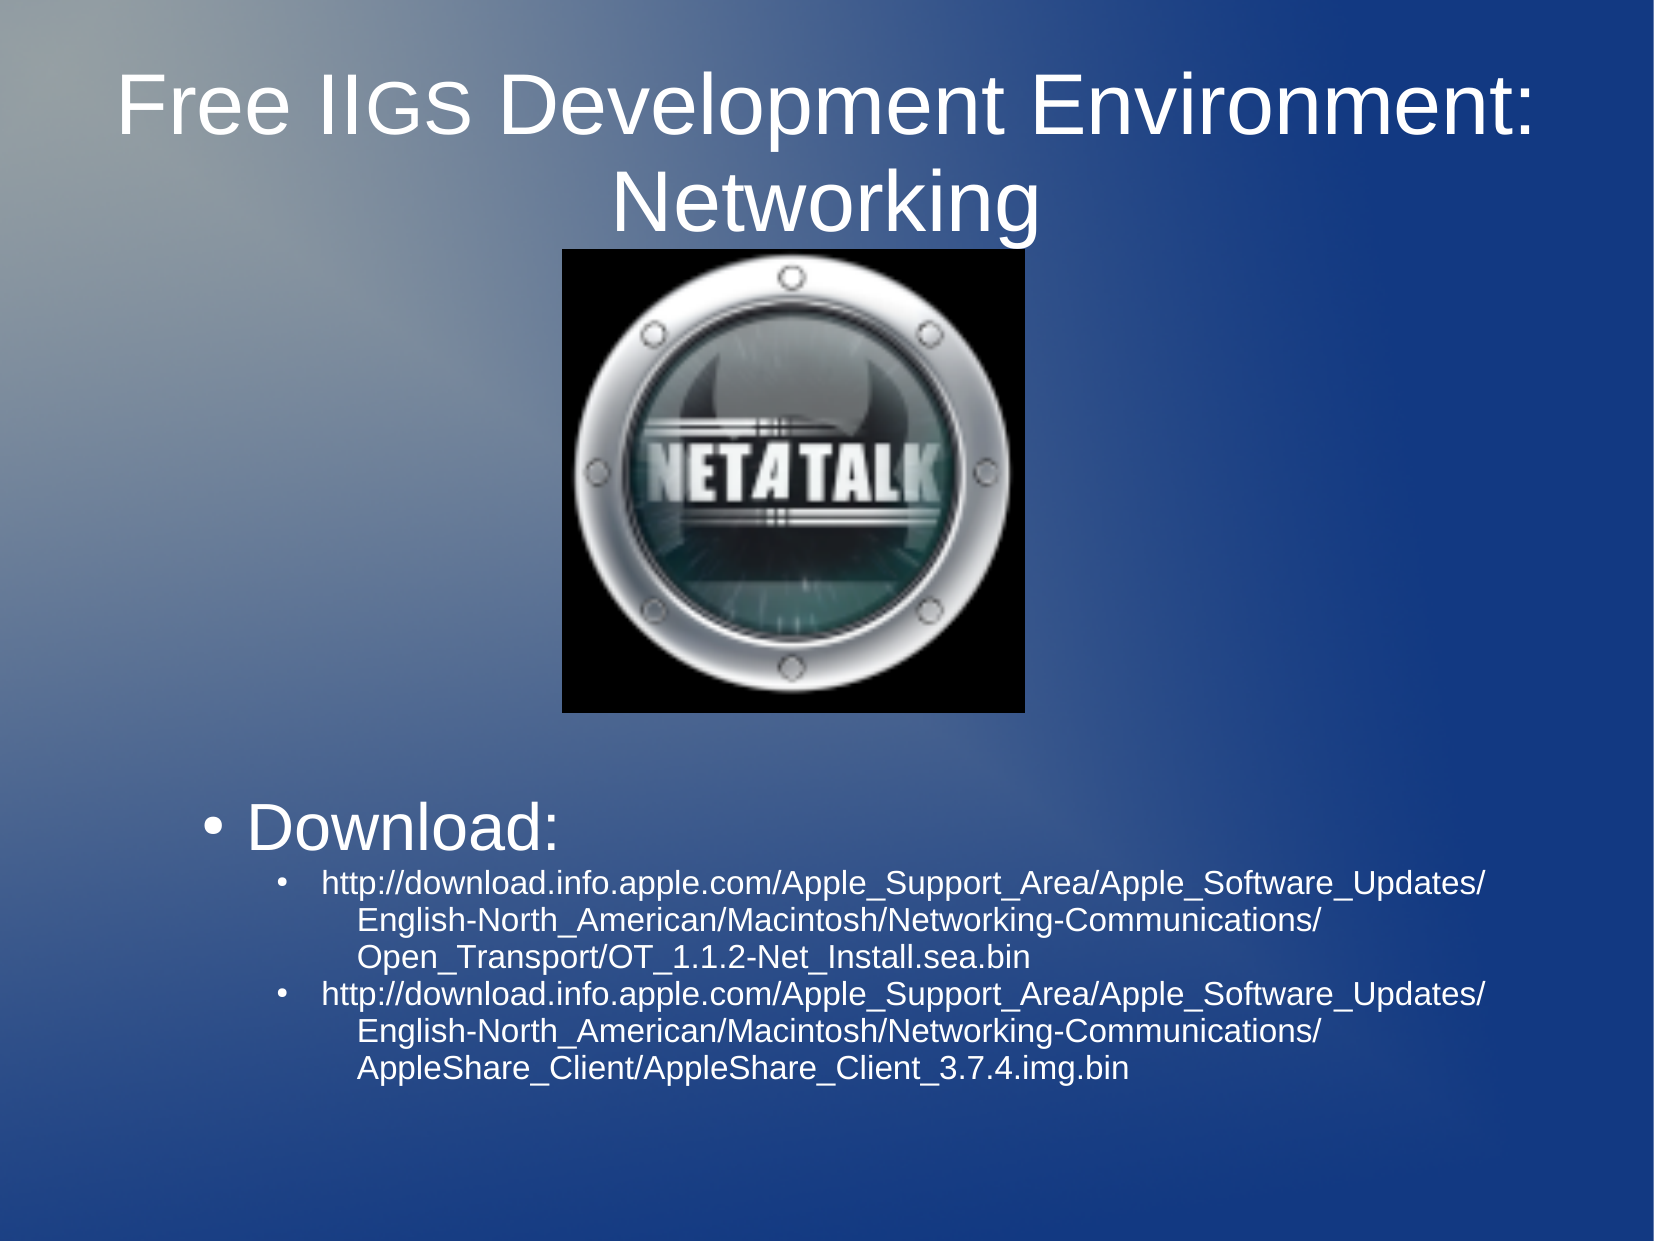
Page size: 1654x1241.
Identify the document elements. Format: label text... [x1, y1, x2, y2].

title Free IIGS Development Environment: Networking [82, 49, 1571, 257]
picture [0, 0, 1654, 1241]
subtitle Download: http://download.info.apple.com/Apple_Support_Area/Apple_Software_Updates/English-North_American/Macintosh/Networking-Communications/Open_Transport/OT_1.1.2-Net_Install.sea.bin http://download.info.apple.com/Apple_Support_Area/Apple_Software_Updates/English-North_American/Macintosh/Networking-Communications/AppleShare_Client/AppleShare_Client_3.7.4.img.bin [86, 341, 1576, 1087]
